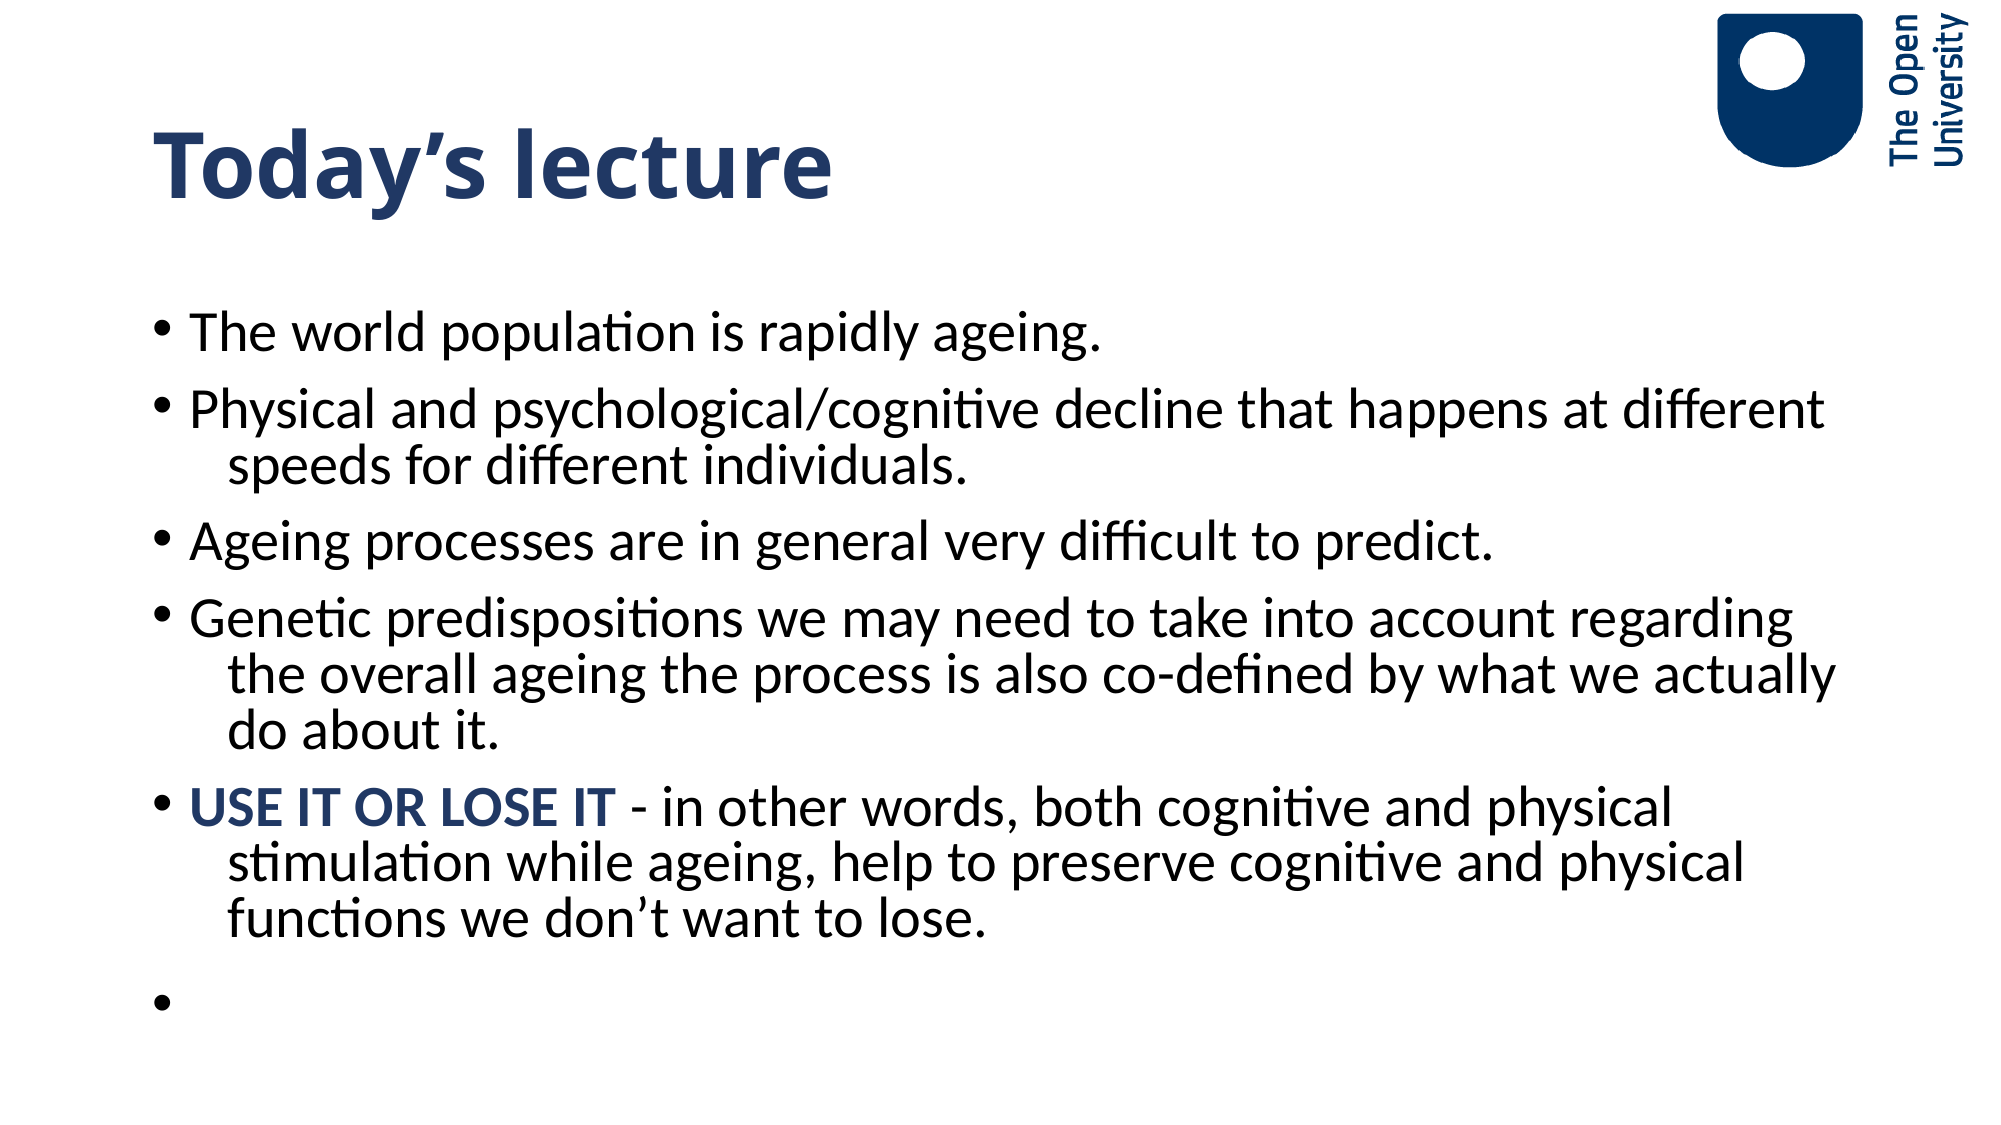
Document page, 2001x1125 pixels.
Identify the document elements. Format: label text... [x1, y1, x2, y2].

list The world population is rapidly ageing. Physical and psychological/cognitive decline that happens at different speeds for different individuals. Ageing processes are in general very difficult to predict. Genetic predispositions we may need to take into account regarding the overall ageing the process is also co-defined by what we actually do about it. USE IT OR LOSE IT - in other words, both cognitive and physical stimulation while ageing, help to preserve cognitive and physical functions we don’t want to lose. [137, 299, 1863, 1014]
title Today’s lecture [137, 59, 1863, 278]
picture [1716, 10, 1971, 170]
